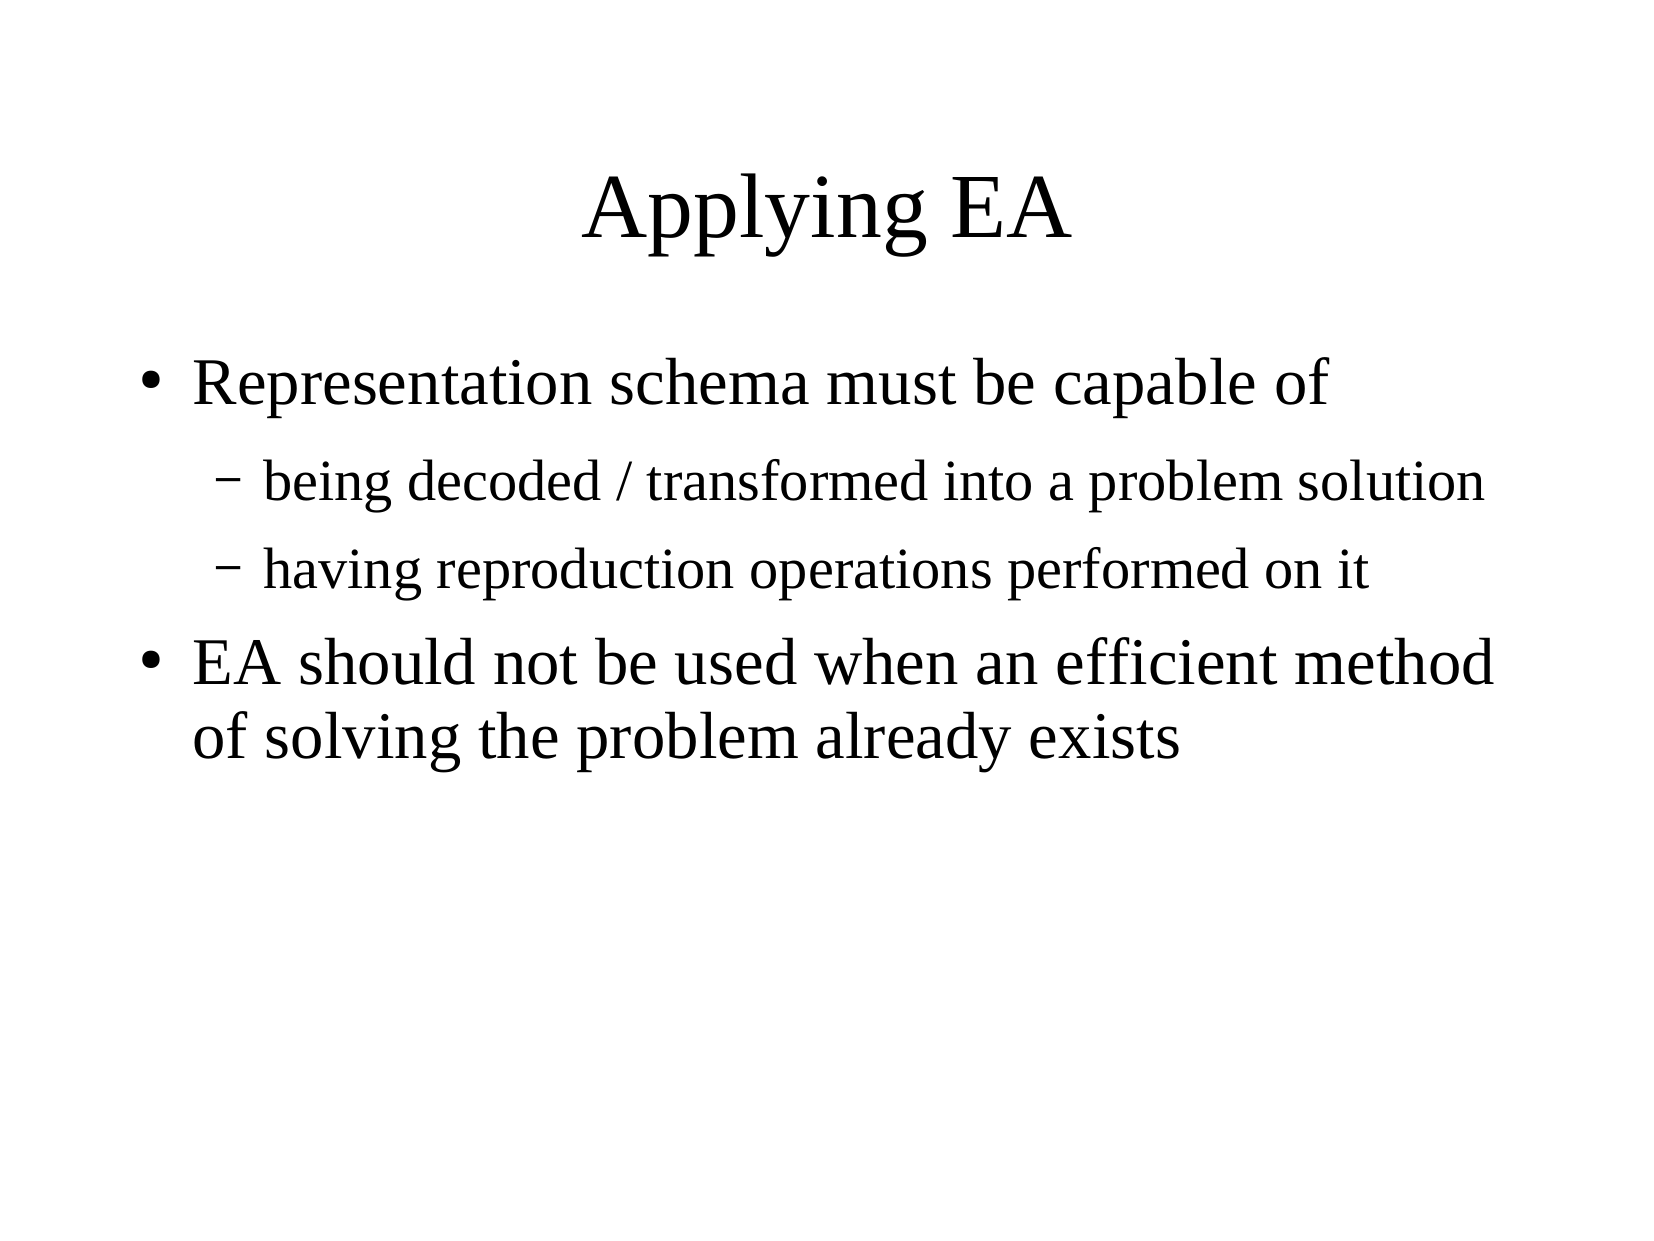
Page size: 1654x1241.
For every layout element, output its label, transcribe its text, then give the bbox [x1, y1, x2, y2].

title Applying EA [121, 102, 1534, 311]
list Representation schema must be capable of being decoded / transformed into a problem solution having reproduction operations performed on it EA should not be used when an efficient method of solving the problem already exists [121, 344, 1534, 1127]
